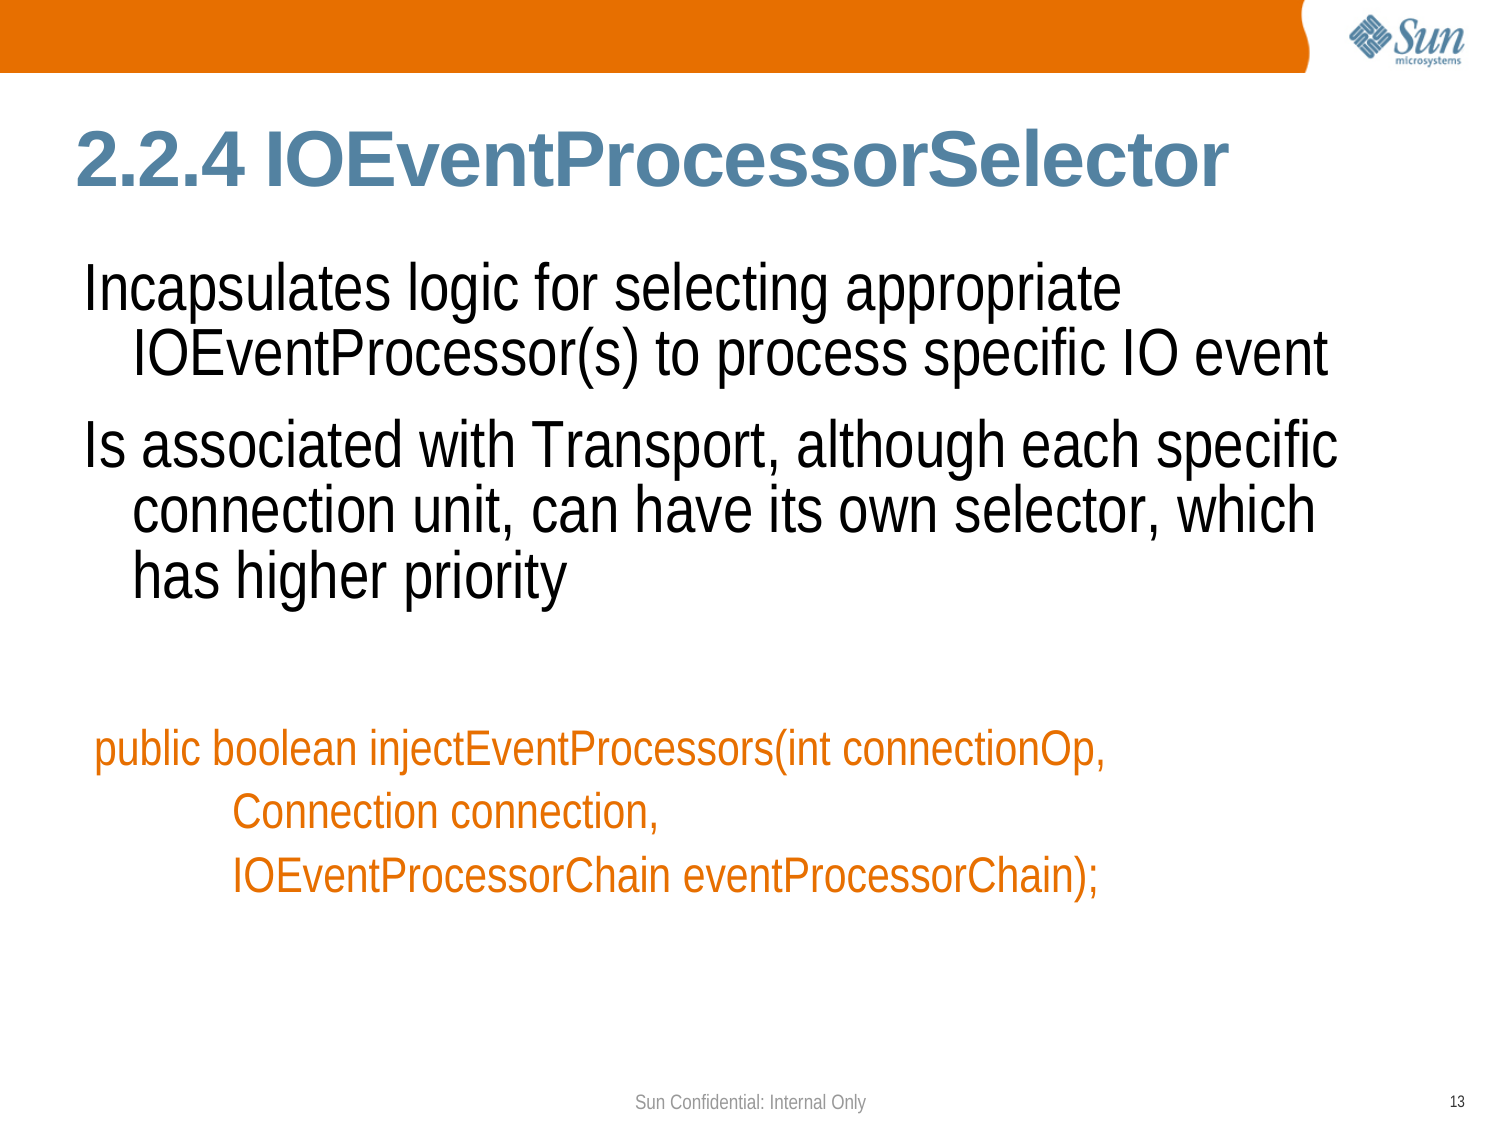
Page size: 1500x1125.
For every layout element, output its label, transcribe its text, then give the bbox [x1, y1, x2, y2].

title 2.2.4 IOEventProcessorSelector [75, 123, 1437, 227]
list Incapsulates logic for selecting appropriate IOEventProcessor(s) to process specific IO event Is associated with Transport, although each specific connection unit, can have its own selector, which has higher priority [64, 258, 1401, 666]
text_box public boolean injectEventProcessors(int connectionOp, Connection connection, IOEventProcessorChain eventProcessorChain); [94, 726, 1362, 911]
picture [0, 0, 1500, 73]
